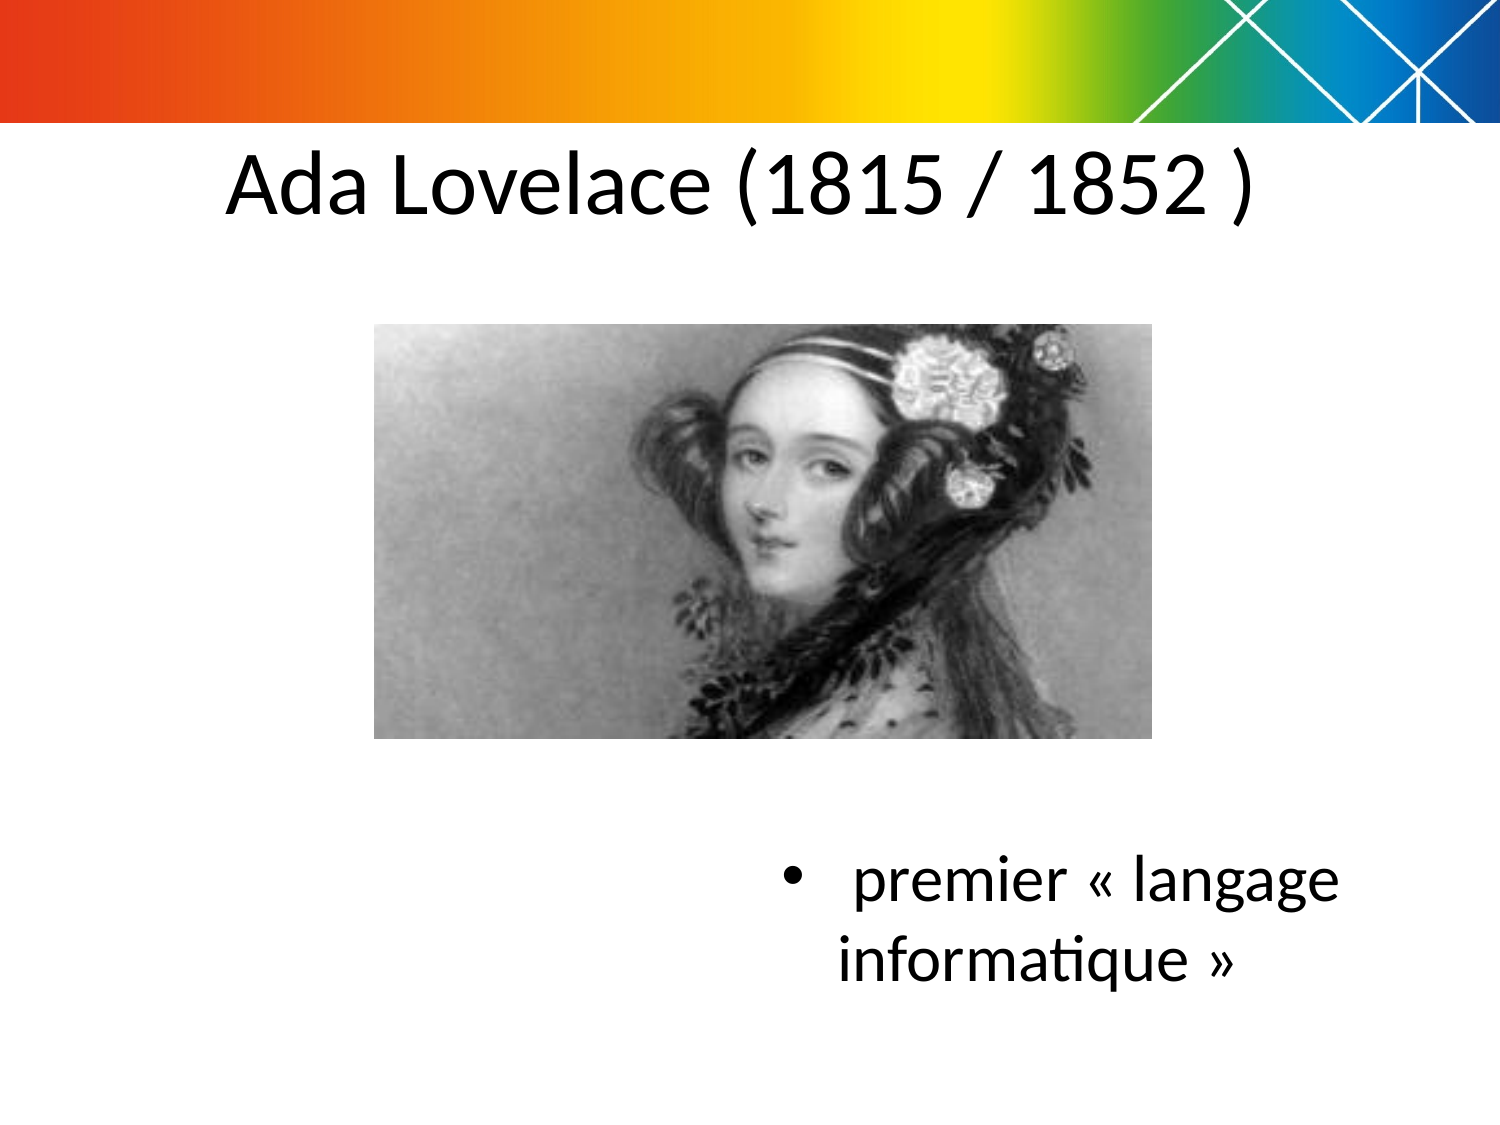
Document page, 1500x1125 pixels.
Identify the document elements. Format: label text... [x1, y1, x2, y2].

picture [0, 0, 1306, 123]
picture [374, 324, 1152, 739]
title Ada Lovelace (1815 / 1852 ) [67, 59, 1418, 296]
picture [1340, 0, 1500, 123]
list premier « langage informatique » [766, 826, 1426, 1006]
